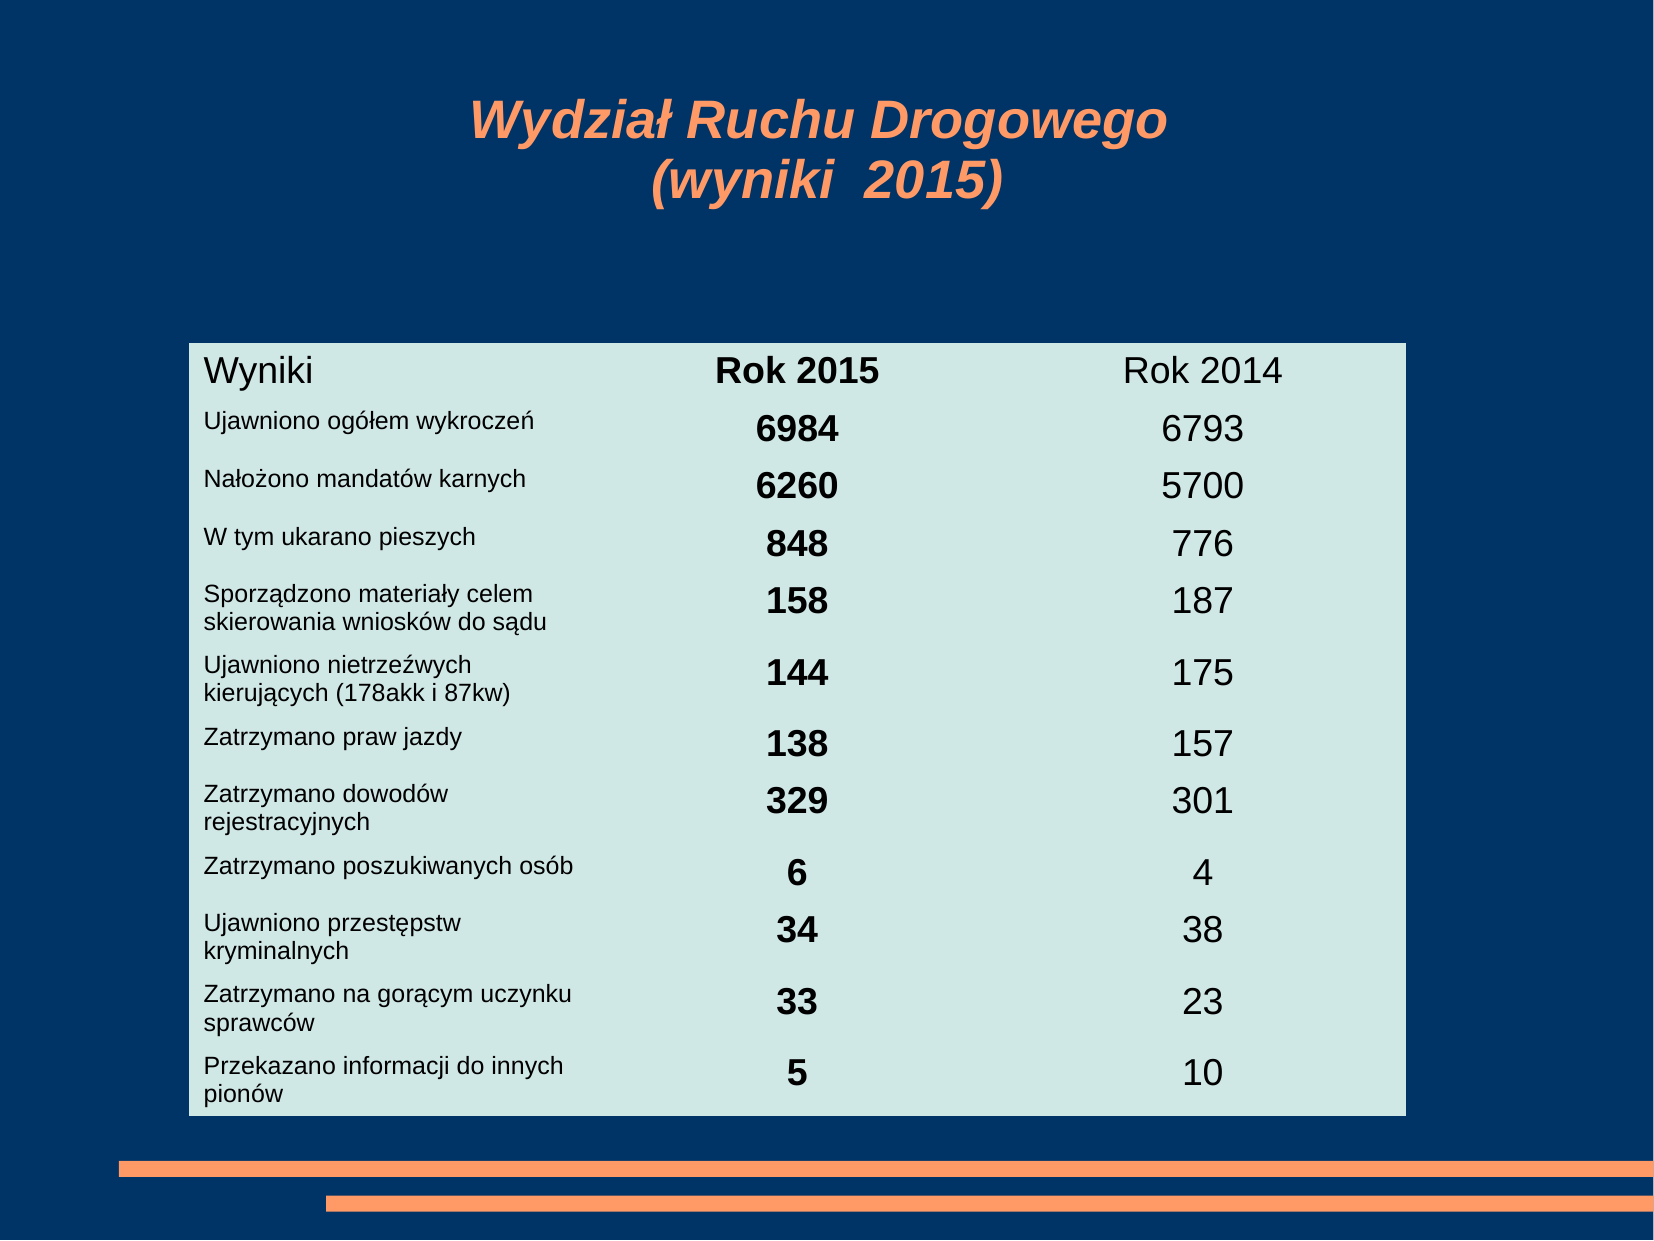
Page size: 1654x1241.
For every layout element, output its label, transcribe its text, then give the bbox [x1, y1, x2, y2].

table_cell 329 [595, 773, 1000, 844]
table_cell 10 [1000, 1044, 1406, 1116]
table_cell 301 [1000, 773, 1406, 844]
table_cell Zatrzymano praw jazdy [189, 715, 595, 773]
table_cell 848 [595, 515, 1000, 572]
table_cell 144 [595, 644, 1000, 715]
table_cell 776 [1000, 515, 1406, 572]
table_cell Ujawniono ogółem wykroczeń [189, 400, 595, 457]
title Wydział Ruchu Drogowego (wyniki 2015) [121, 46, 1534, 254]
table_cell 34 [595, 901, 1000, 973]
table_header Rok 2014 [1000, 343, 1406, 400]
table_cell Nałożono mandatów karnych [189, 457, 595, 515]
table_cell 5700 [1000, 457, 1406, 515]
table_cell W tym ukarano pieszych [189, 515, 595, 572]
table_cell 5 [595, 1044, 1000, 1116]
table_cell 6 [595, 844, 1000, 901]
table_cell Zatrzymano na gorącym uczynku sprawców [189, 973, 595, 1044]
table_cell Sporządzono materiały celem skierowania wniosków do sądu [189, 572, 595, 644]
table_cell 138 [595, 715, 1000, 773]
table_cell Ujawniono nietrzeźwych kierujących (178akk i 87kw) [189, 644, 595, 715]
table_cell 157 [1000, 715, 1406, 773]
table_cell Ujawniono przestępstw kryminalnych [189, 901, 595, 973]
table_cell 6793 [1000, 400, 1406, 457]
table_cell 187 [1000, 572, 1406, 644]
table_cell 6260 [595, 457, 1000, 515]
table_cell 38 [1000, 901, 1406, 973]
table_cell 158 [595, 572, 1000, 644]
table_cell 33 [595, 973, 1000, 1044]
table_cell Zatrzymano poszukiwanych osób [189, 844, 595, 901]
table_cell 23 [1000, 973, 1406, 1044]
table_cell 6984 [595, 400, 1000, 457]
table_cell Przekazano informacji do innych pionów [189, 1044, 595, 1116]
table_header Rok 2015 [595, 343, 1000, 400]
table_header Wyniki [189, 343, 595, 400]
table_cell 4 [1000, 844, 1406, 901]
table_cell Zatrzymano dowodów rejestracyjnych [189, 773, 595, 844]
table_cell 175 [1000, 644, 1406, 715]
